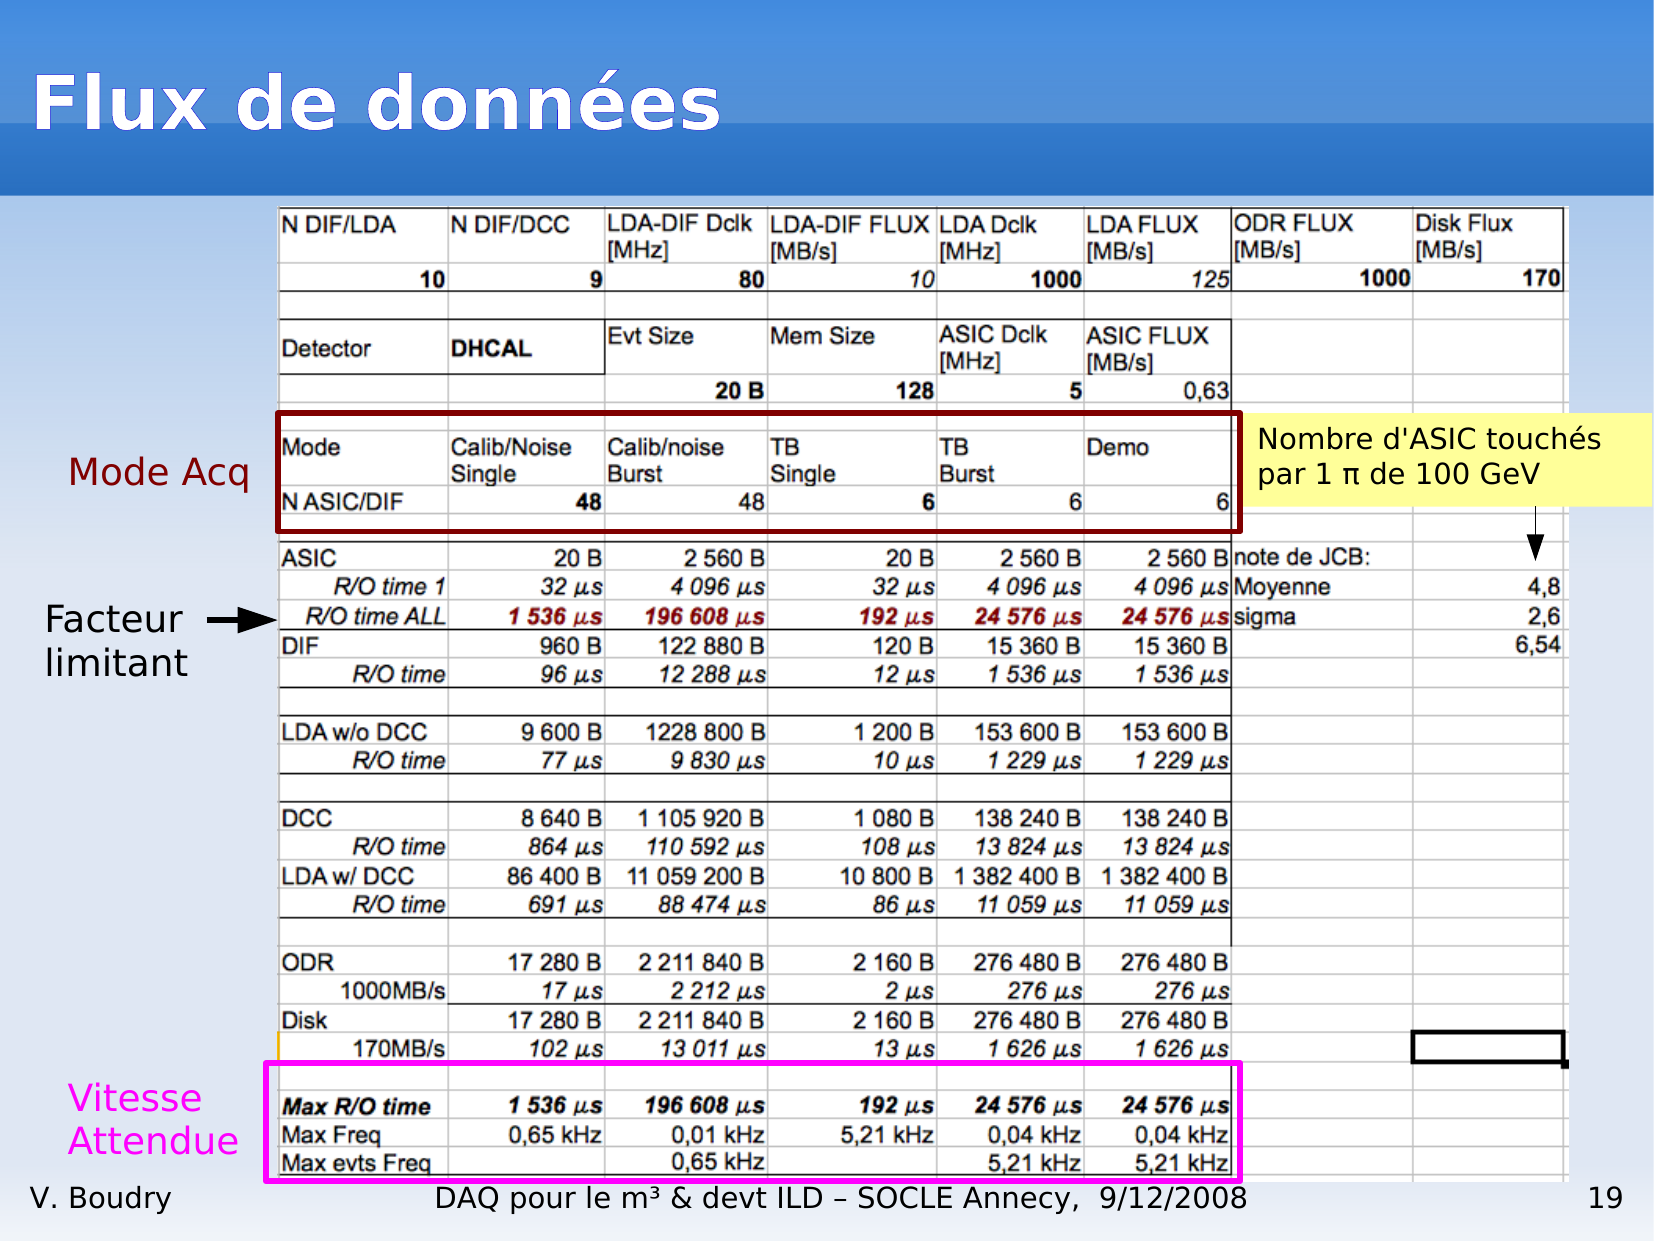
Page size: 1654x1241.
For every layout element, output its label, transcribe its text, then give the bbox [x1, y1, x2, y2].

text_box Facteur limitant [29, 590, 207, 693]
title Flux de données [29, 0, 1654, 208]
text_box Vitesse Attendue [52, 1068, 255, 1171]
text_box Nombre d'ASIC touchés par 1 π de 100 GeV [1243, 413, 1653, 507]
text_box Mode Acq [52, 442, 266, 502]
picture [0, 0, 1654, 1241]
